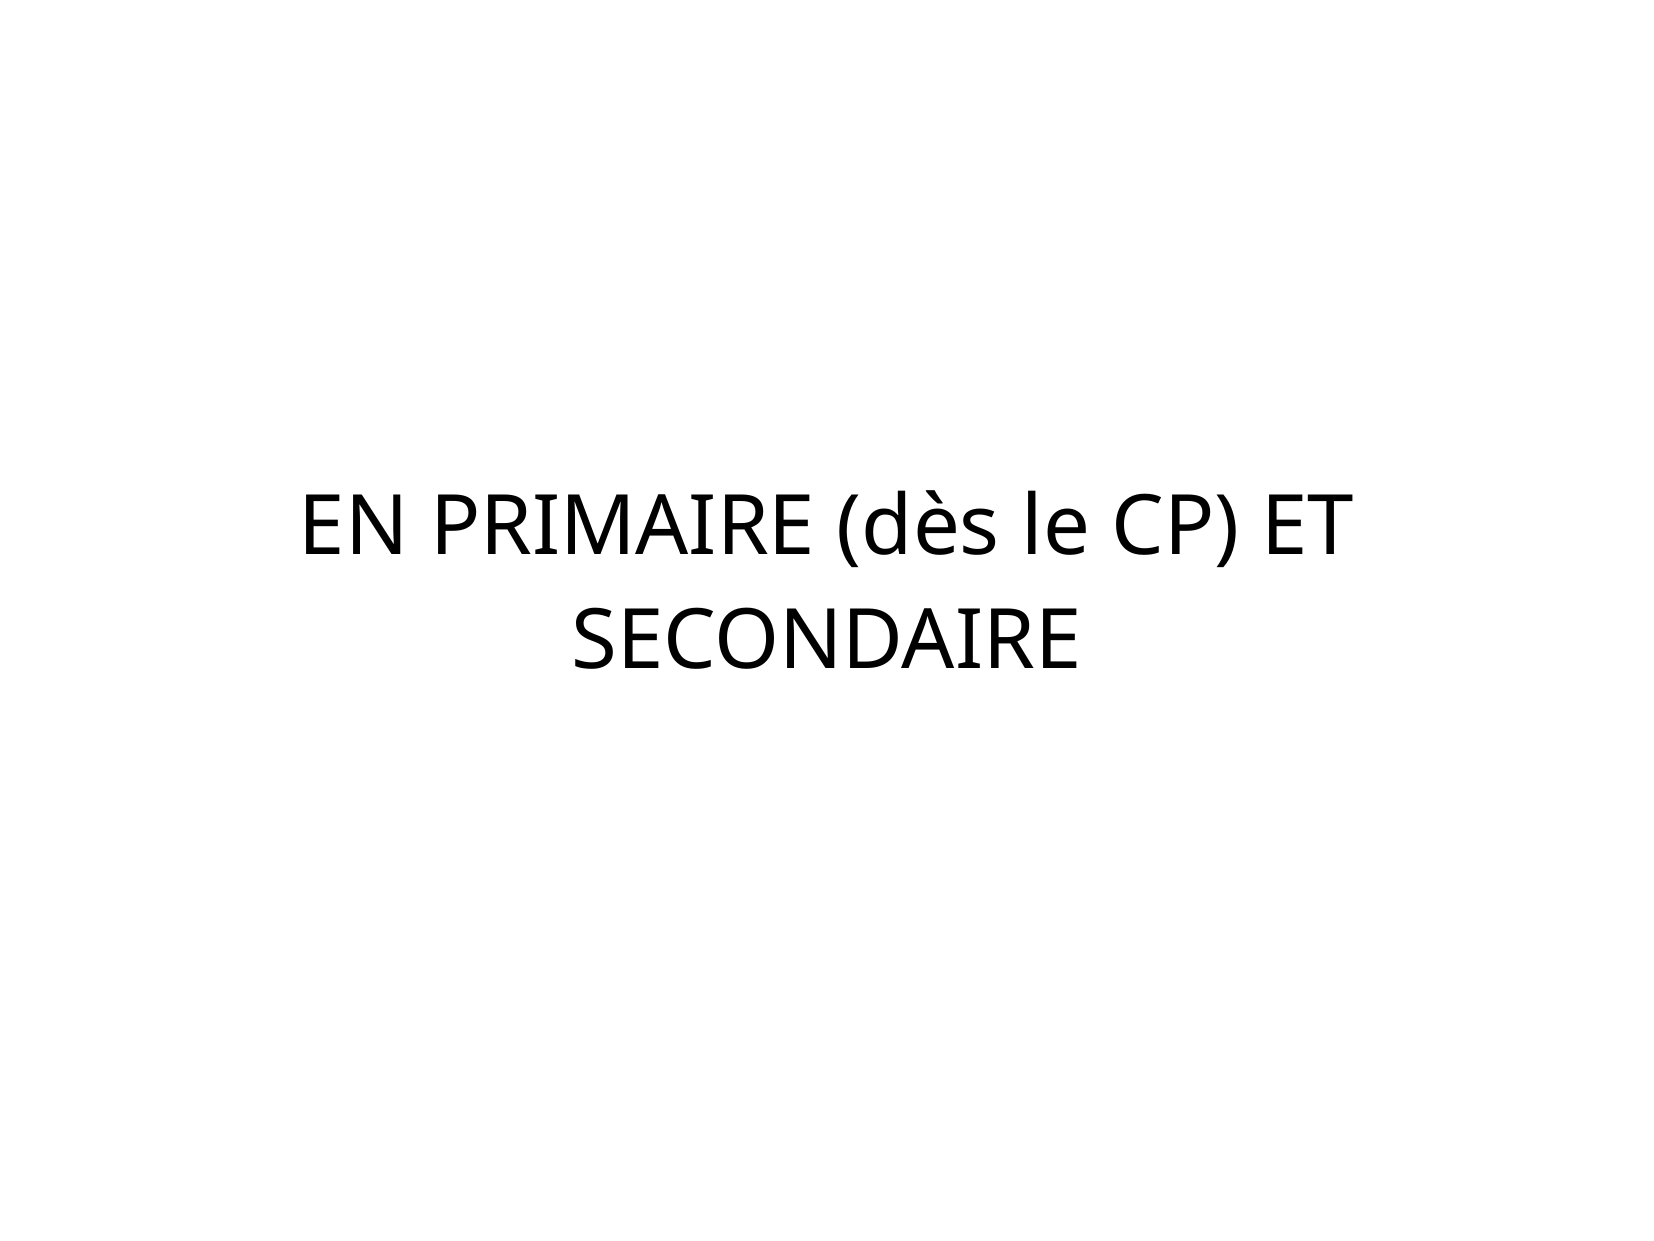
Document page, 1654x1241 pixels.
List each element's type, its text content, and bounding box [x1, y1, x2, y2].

subtitle EN PRIMAIRE (dès le CP) ET SECONDAIRE [82, 49, 1571, 1109]
